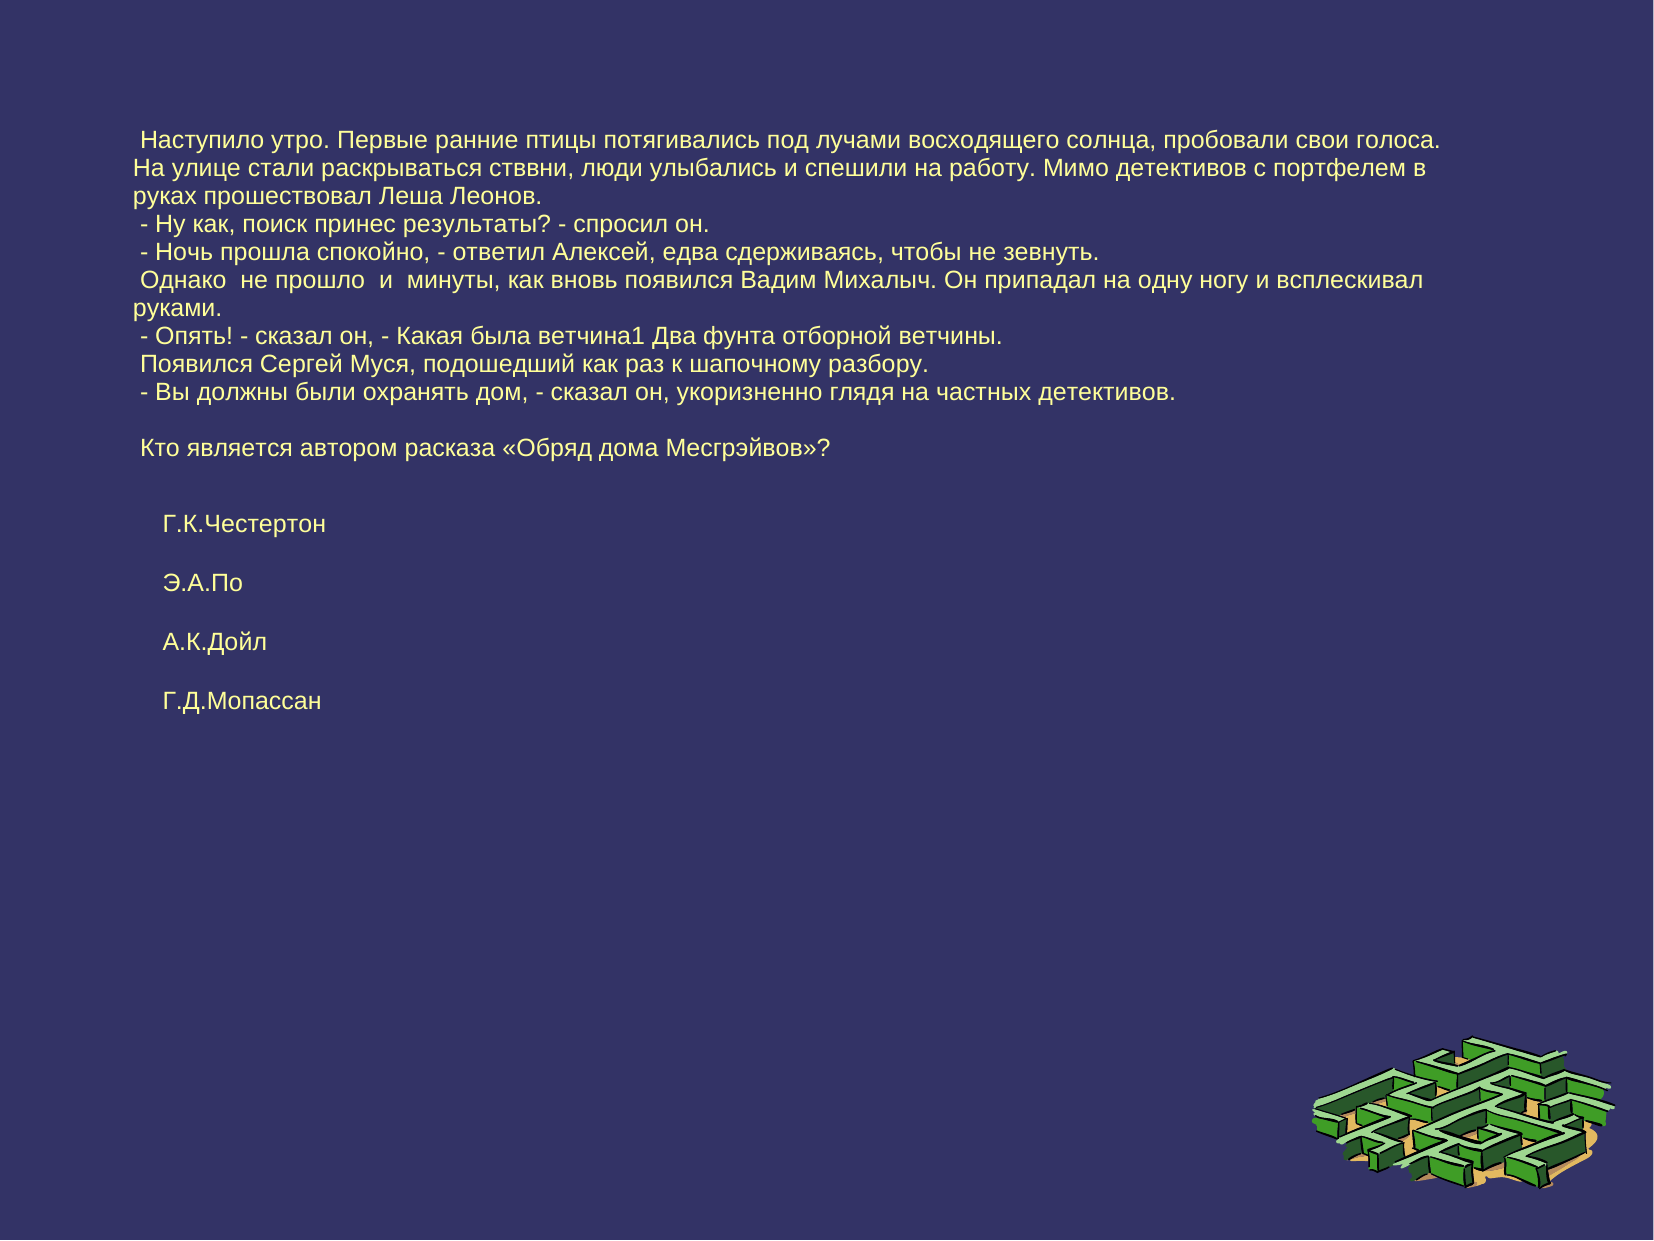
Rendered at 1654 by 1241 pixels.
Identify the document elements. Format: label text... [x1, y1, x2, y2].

text_box А.К.Дойл [147, 620, 414, 670]
text_box Наступило утро. Первые ранние птицы потягивались под лучами восходящего солнца, пробовали свои голоса. На улице стали раскрываться стввни, люди улыбались и спешили на работу. Мимо детективов с портфелем в руках прошествовал Леша Леонов. - Ну как, поиск принес результаты? - спросил он. - Ночь прошла спокойно, - ответил Алексей, едва сдерживаясь, чтобы не зевнуть. Однако не прошло и минуты, как вновь появился Вадим Михалыч. Он припадал на одну ногу и всплескивал руками. - Опять! - сказал он, - Какая была ветчина1 Два фунта отборной ветчины. Появился Сергей Муся, подошедший как раз к шапочному разбору. - Вы должны были охранять дом, - сказал он, укоризненно глядя на частных детективов. Кто является автором расказа «Обряд дома Месгрэйвов»? [118, 118, 1477, 469]
text_box Г.Д.Мопассан [147, 679, 414, 729]
text_box Г.К.Честертон [147, 501, 414, 552]
text_box Э.А.По [147, 561, 414, 611]
